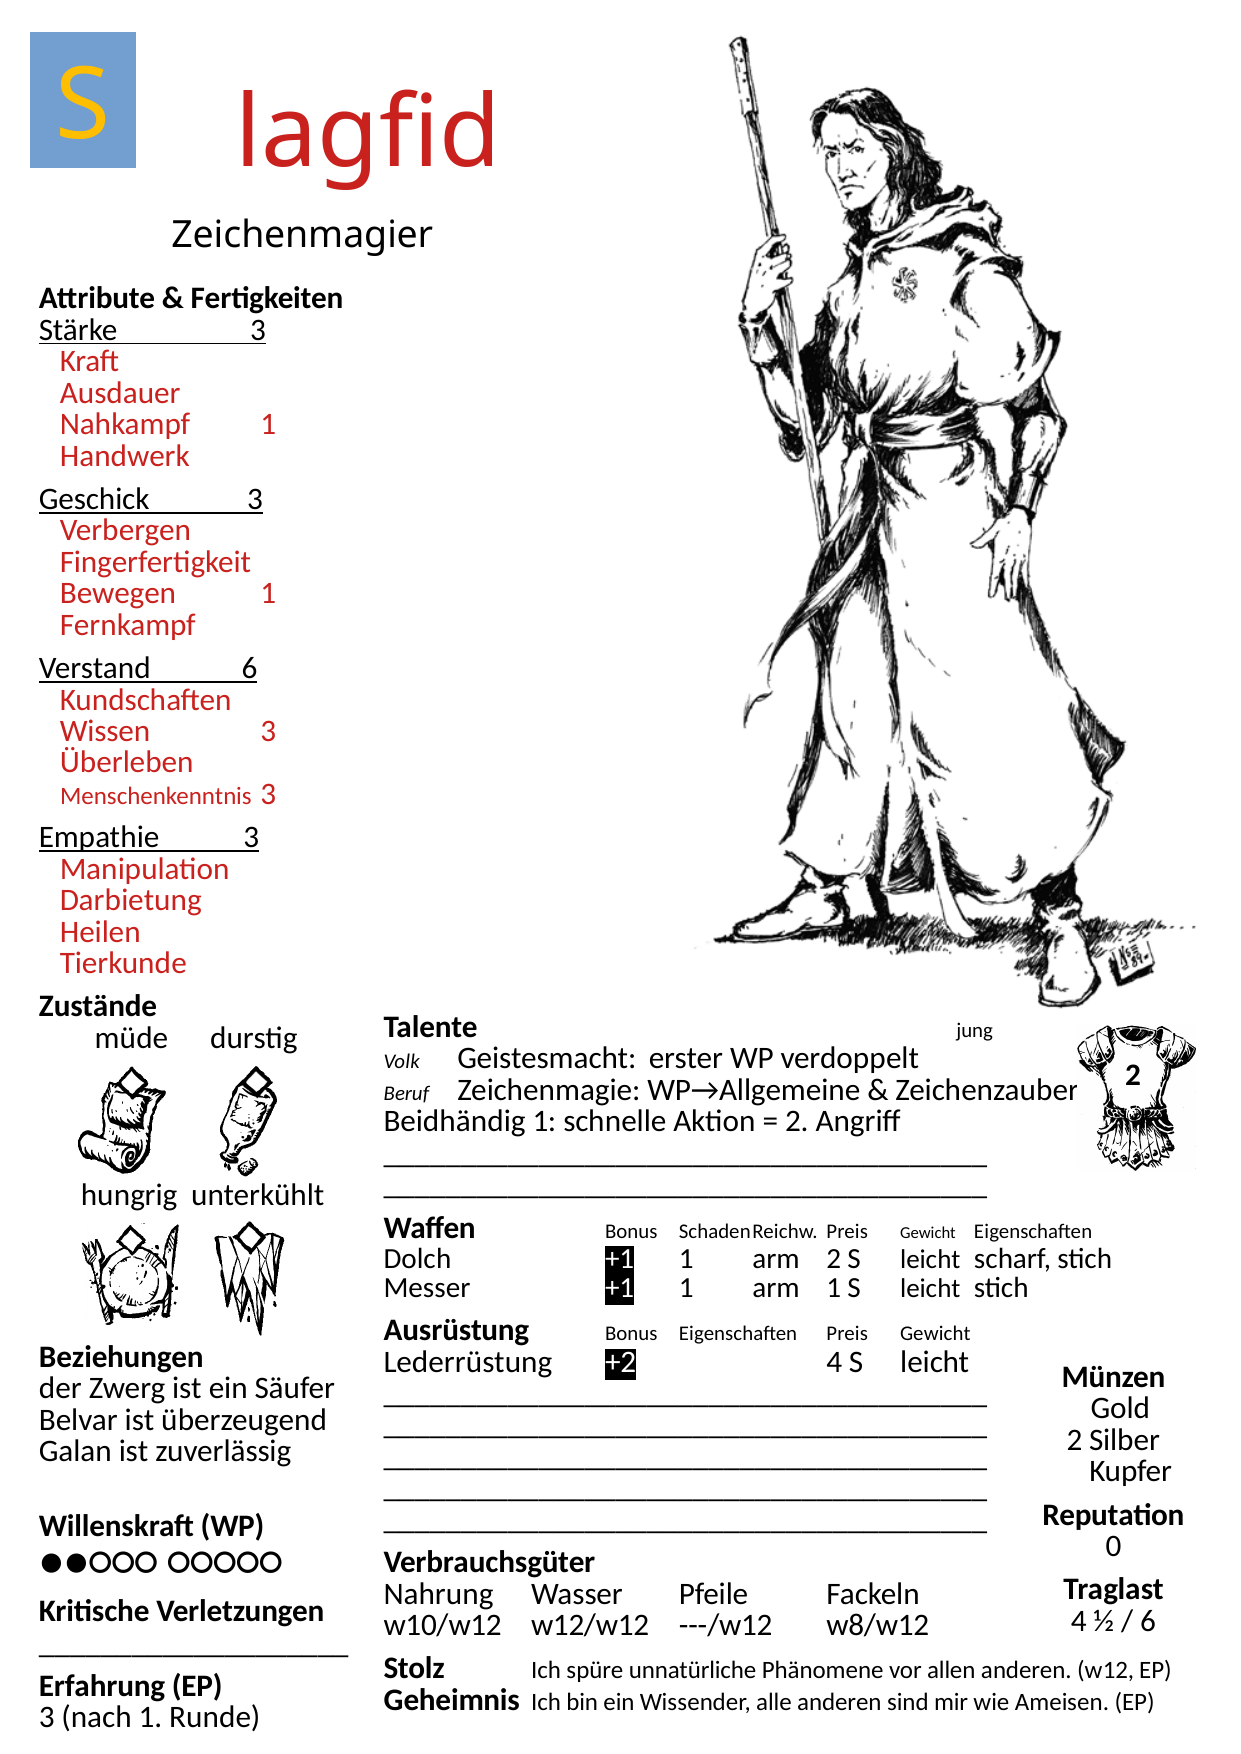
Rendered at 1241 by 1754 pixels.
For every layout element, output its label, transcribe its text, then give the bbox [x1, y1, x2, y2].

picture [1077, 1101, 1196, 1171]
text_box Münzen Gold 2 Silber Kupfer Reputation 0 Traglast 4 ½ / 6 [1025, 1356, 1202, 1647]
text_box 2 [1030, 1054, 1236, 1101]
text_box lagfid Zeichenmagier [221, 51, 666, 274]
picture [1077, 1025, 1196, 1054]
text_box S [14, 24, 240, 177]
text_box Attribute & Fertigkeiten Stärke 3 Kraft Ausdauer Nahkampf 1 Handwerk Geschick 3 Verbergen Fingerfertigkeit Bewegen 1 Fernkampf Verstand 6 Kundschaften Wissen 3 Überleben Menschenkenntnis 3 Empathie 3 Manipulation Darbietung Heilen Tierkunde Zustände müde durstig hungrig unterkühlt Beziehungen der Zwerg ist ein Säufer Belvar ist überzeugend Galan ist zuverlässig Willenskraft (WP) ●●○○○ ○○○○○ Kritische Verletzungen ____________________ Erfahrung (EP) 3 (nach 1. Runde) [24, 277, 381, 1734]
text_box Zeichenmagier [156, 200, 557, 267]
picture [219, 1066, 278, 1177]
picture [77, 1066, 166, 1174]
picture [213, 1221, 285, 1337]
picture [81, 1223, 179, 1325]
text_box Talente jung Volk Geistesmacht: erster WP verdoppelt Beruf Zeichenmagie: WP→Allgemeine & Zeichenzauber Beidhändig 1: schnelle Aktion = 2. Angriff _______________________________________ _______________________________________ Waffen Bonus Schaden Reichw. Preis Gewicht Eigenschaften Dolch +1 1 arm 2 S leicht scharf, stich Messer +1 1 arm 1 S leicht stich Ausrüstung Bonus Eigenschaften Preis Gewicht Lederrüstung +2 4 S leicht _______________________________________ _______________________________________ _______________________________________ _______________________________________ _______________________________________ Verbrauchsgüter Nahrung Wasser Pfeile Fackeln w10/w12 w12/w12 ---/w12 w8/w12 Stolz Ich spüre unnatürliche Phänomene vor allen anderen. (w12, EP) Geheimnis Ich bin ein Wissender, alle anderen sind mir wie Ameisen. (EP) [368, 1006, 1202, 1726]
picture [666, 21, 1220, 1019]
